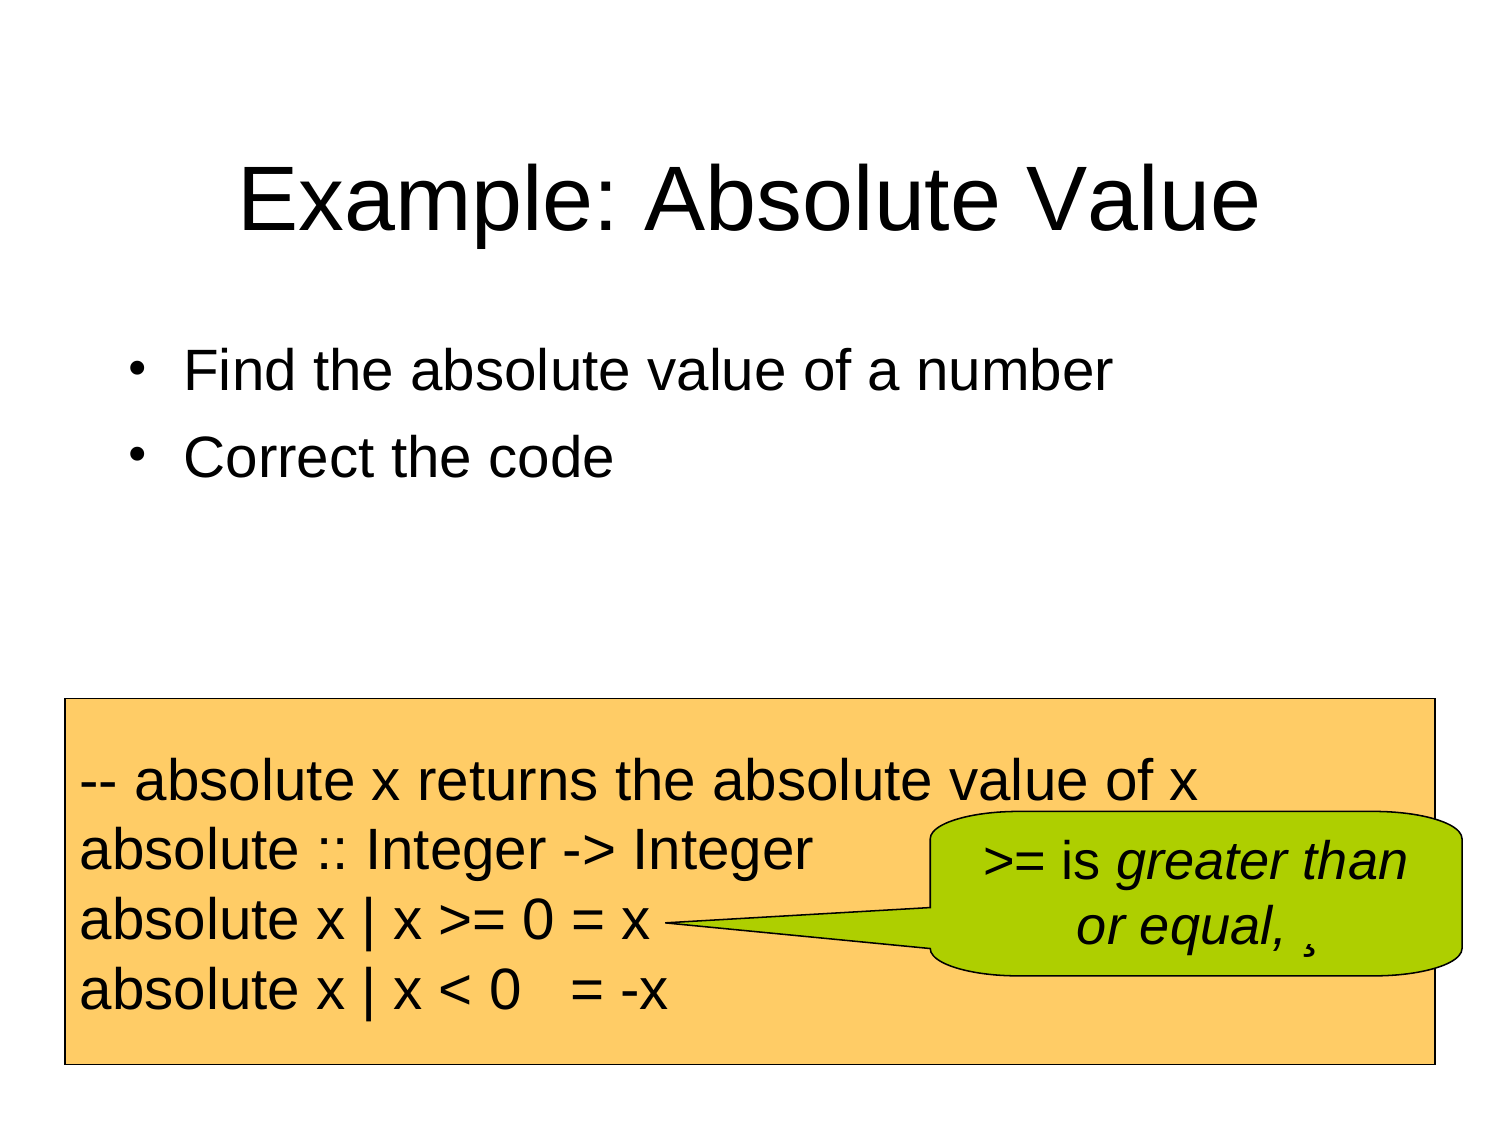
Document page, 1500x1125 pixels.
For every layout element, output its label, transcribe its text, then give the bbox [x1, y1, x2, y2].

title Example: Absolute Value [112, 99, 1388, 288]
text_box >= is greater than or equal, ¸ [665, 811, 1463, 976]
list Find the absolute value of a number Correct the code [112, 324, 1388, 698]
text_box -- absolute x returns the absolute value of x absolute :: Integer -> Integer absolute x | x >= 0 = x absolute x | x < 0 = -x [64, 698, 1436, 1065]
